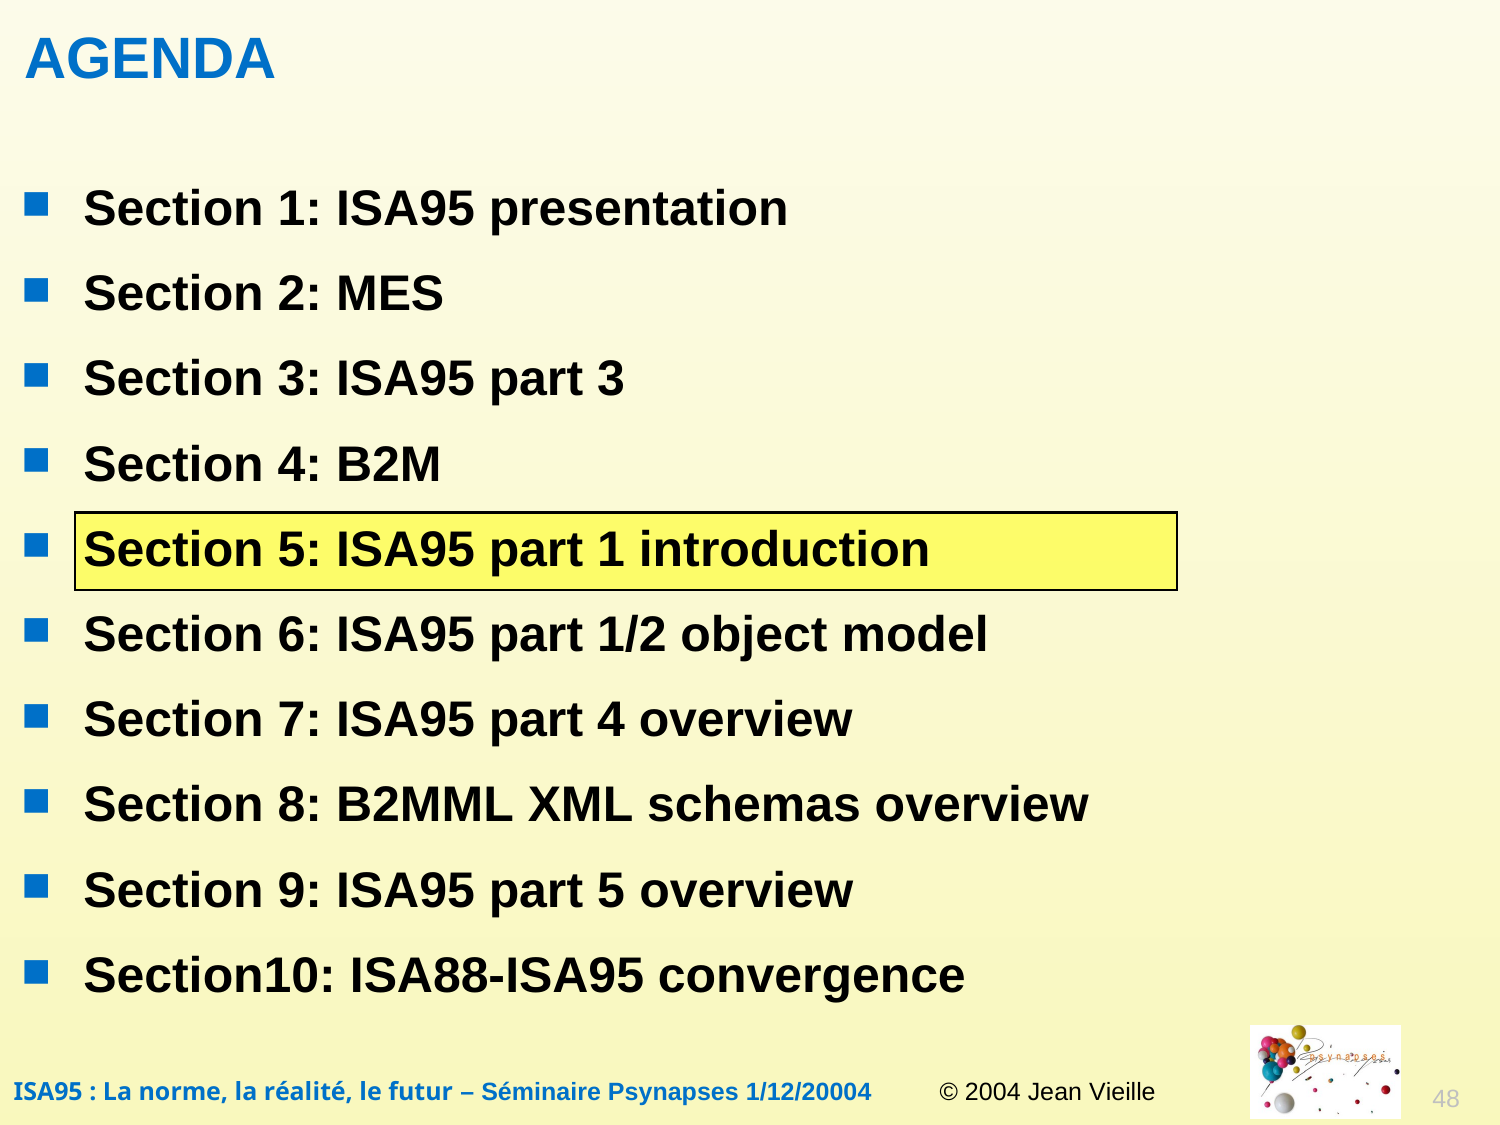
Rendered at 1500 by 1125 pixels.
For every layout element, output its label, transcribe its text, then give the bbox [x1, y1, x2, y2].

list Section 1: ISA95 presentation Section 2: MES Section 3: ISA95 part 3 Section 4: B2M Section 5: ISA95 part 1 introduction Section 6: ISA95 part 1/2 object model Section 7: ISA95 part 4 overview Section 8: B2MML XML schemas overview Section 9: ISA95 part 5 overview Section10: ISA88-ISA95 convergence [12, 174, 1476, 1026]
picture [1250, 1026, 1401, 1119]
title AGENDA [9, 12, 1476, 151]
